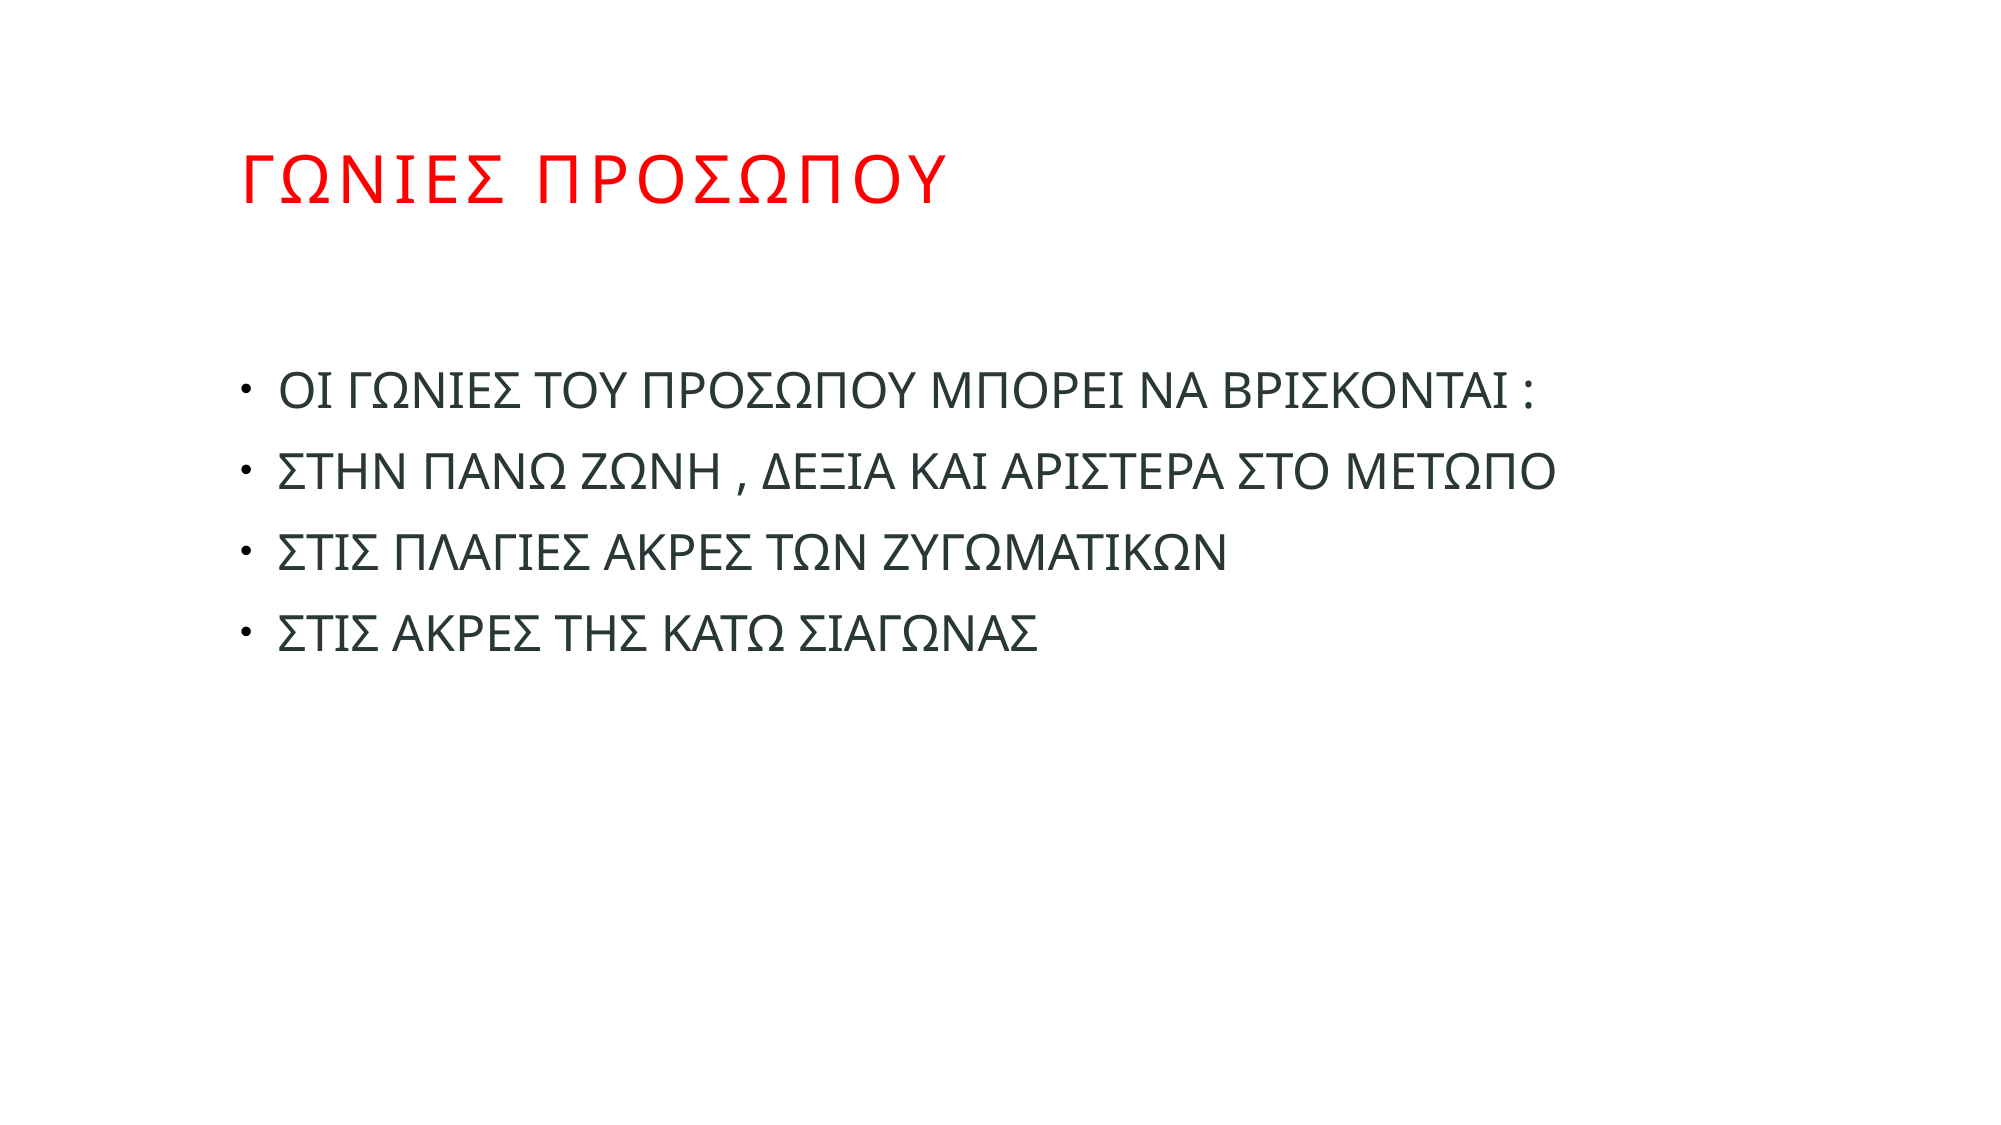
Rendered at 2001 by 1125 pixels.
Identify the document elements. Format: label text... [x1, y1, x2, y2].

list ΟΙ ΓΩΝΙΕΣ ΤΟΥ ΠΡΟΣΩΠΟΥ ΜΠΟΡΕΙ ΝΑ ΒΡΙΣΚΟΝΤΑΙ : ΣΤΗΝ ΠΑΝΩ ΖΩΝΗ , ΔΕΞΙΑ ΚΑΙ ΑΡΙΣΤΕΡΑ ΣΤΟ ΜΕΤΩΠΟ ΣΤΙΣ ΠΛΑΓΙΕΣ ΑΚΡΕΣ ΤΩΝ ΖΥΓΩΜΑΤΙΚΩΝ ΣΤΙΣ ΑΚΡΕΣ ΤΗΣ ΚΑΤΩ ΣΙΑΓΩΝΑΣ [225, 350, 1782, 704]
title ΓΩΝΙΕΣ ΠΡΟΣΩΠΟΥ [225, 112, 1039, 226]
